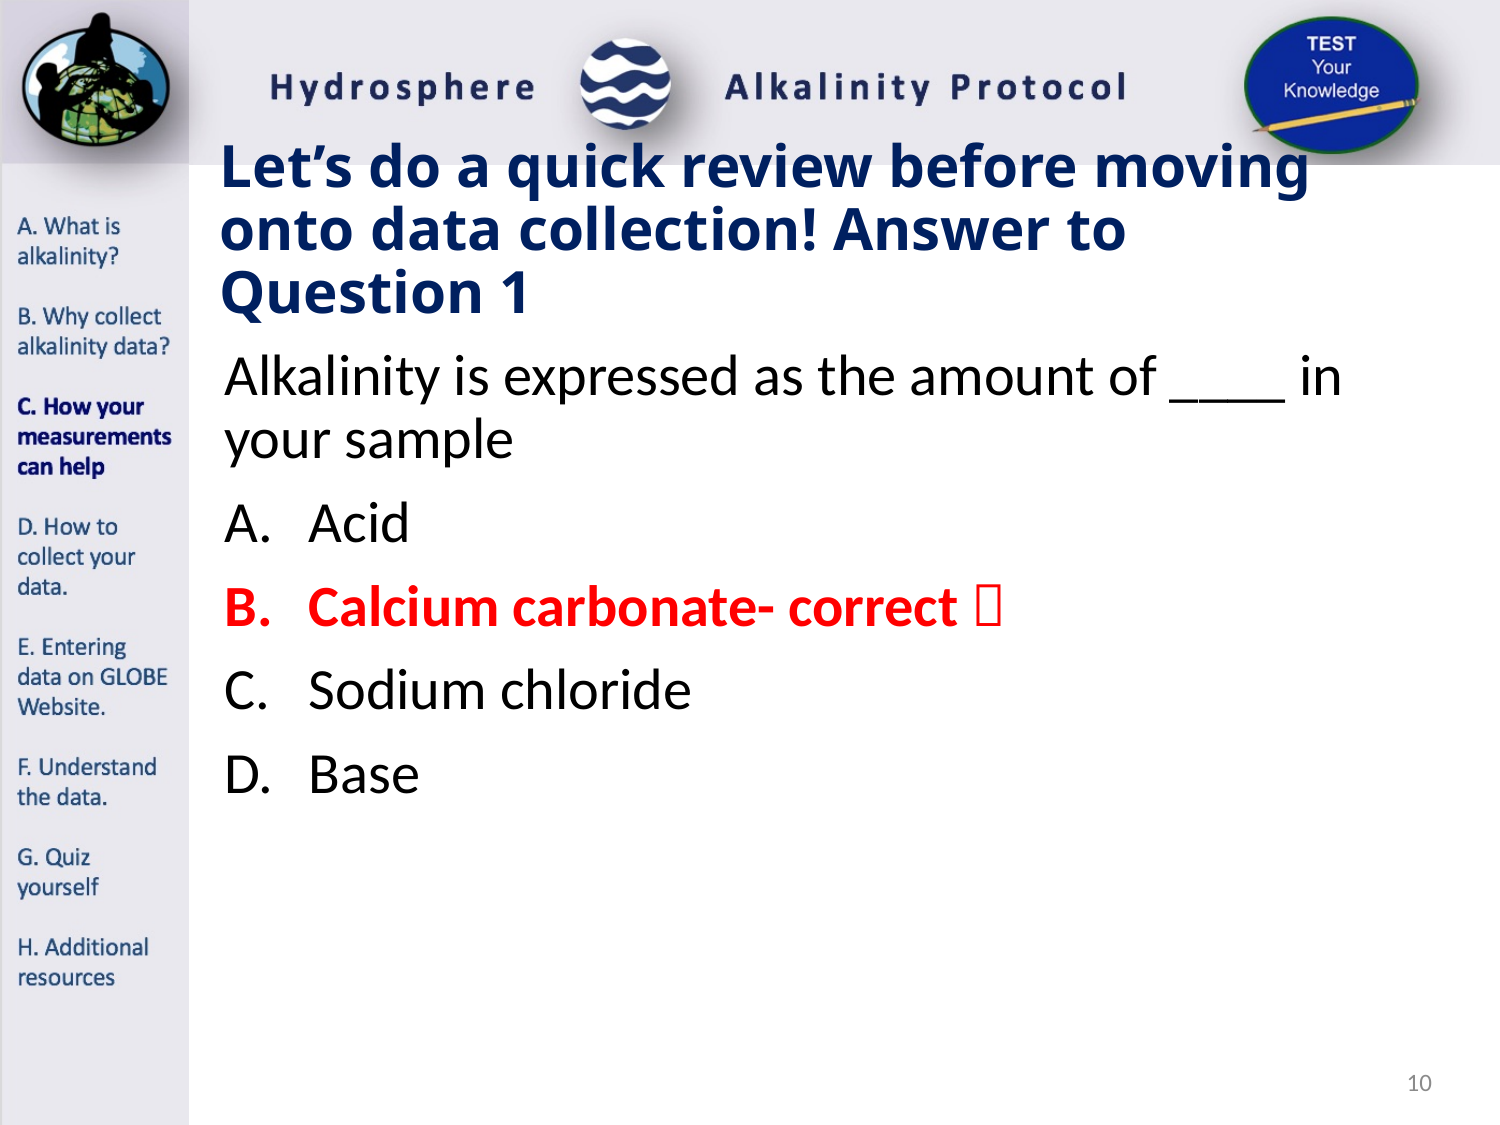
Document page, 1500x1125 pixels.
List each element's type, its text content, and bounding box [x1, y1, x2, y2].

slide_number <number> [1109, 1052, 1448, 1112]
list Alkalinity is expressed as the amount of ____ in your sample Acid Calcium carbonate- correct  Sodium chloride Base [209, 337, 1448, 1052]
picture [0, 0, 1500, 1125]
title Let’s do a quick review before moving onto data collection! Answer to Question 1 [204, 146, 1408, 318]
